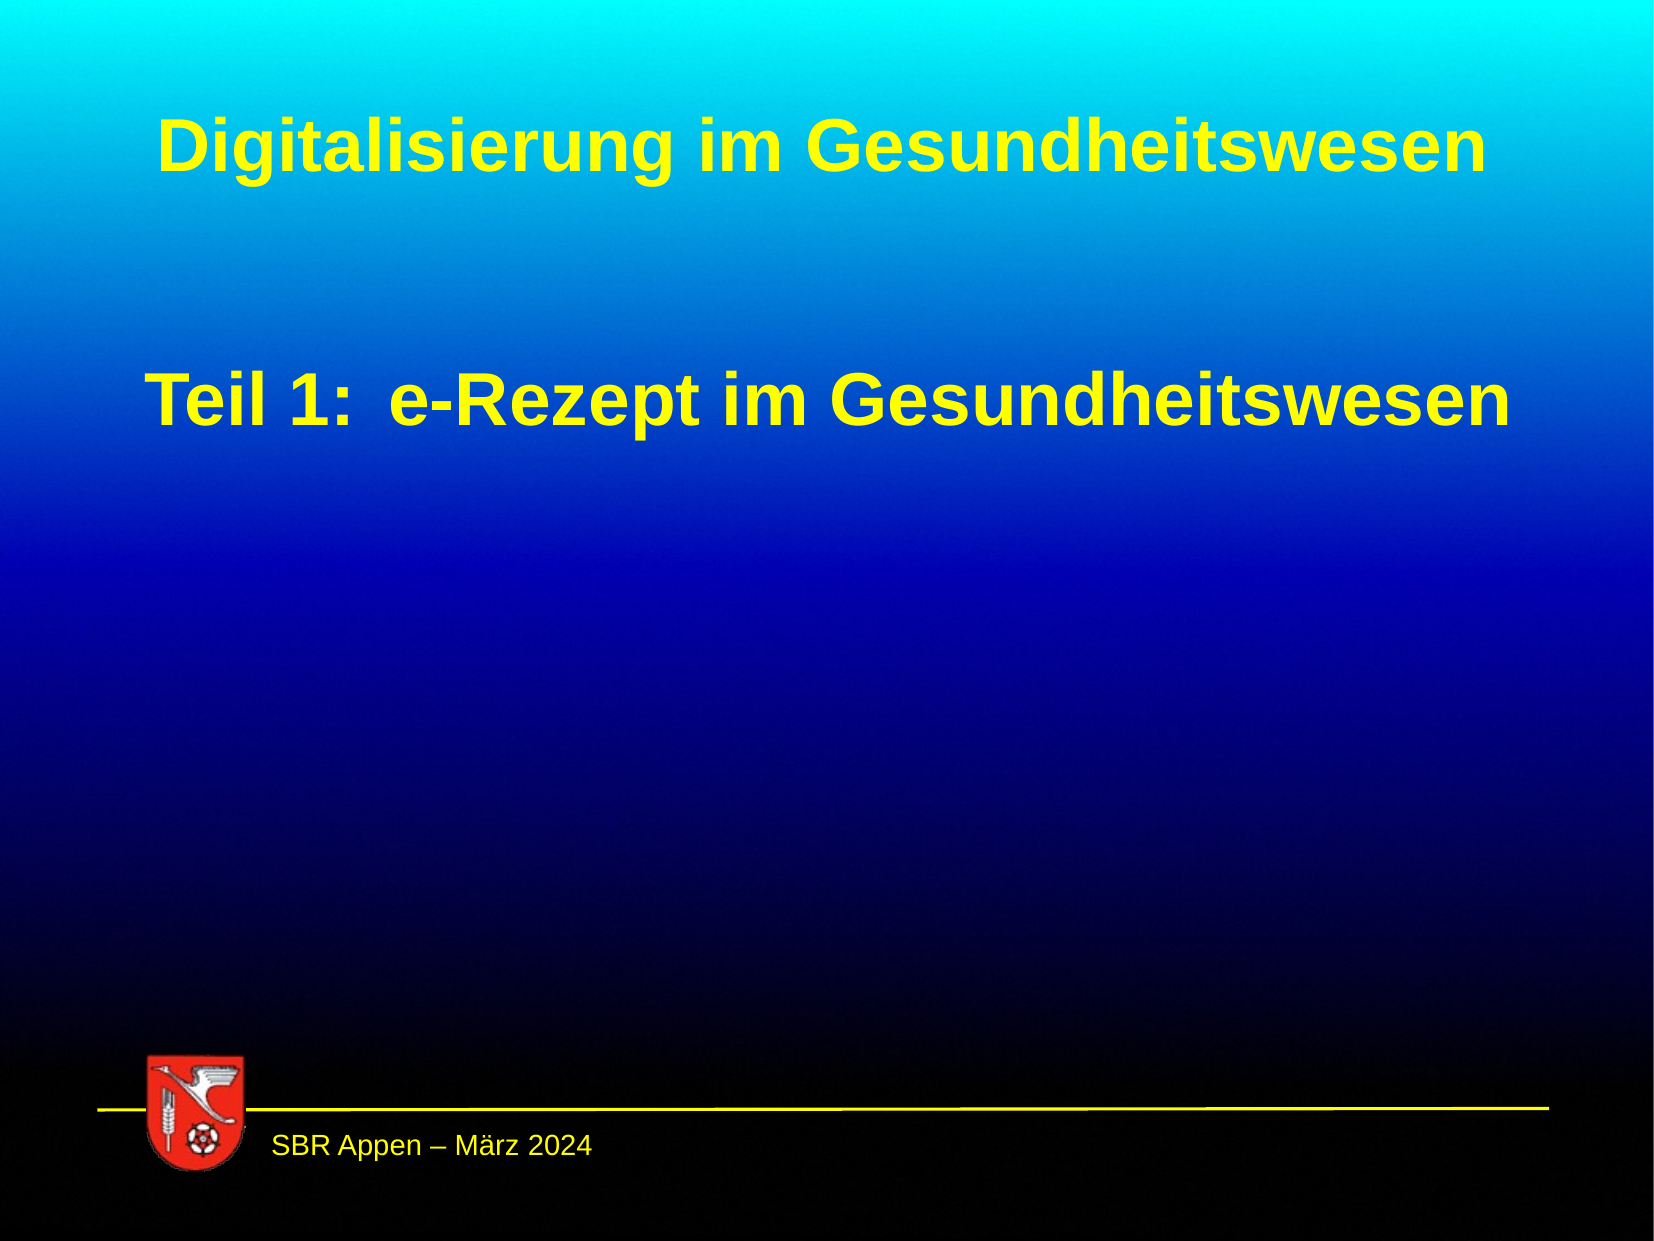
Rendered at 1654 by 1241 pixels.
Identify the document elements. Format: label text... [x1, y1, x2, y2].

picture [0, 239, 1654, 1241]
text_box Digitalisierung im Gesundheitswesen [141, 96, 1588, 195]
text_box SBR Appen – März 2024 [256, 1121, 760, 1170]
text_box Teil 1: e-Rezept im Gesundheitswesen [129, 350, 1529, 449]
picture [0, 0, 1654, 142]
